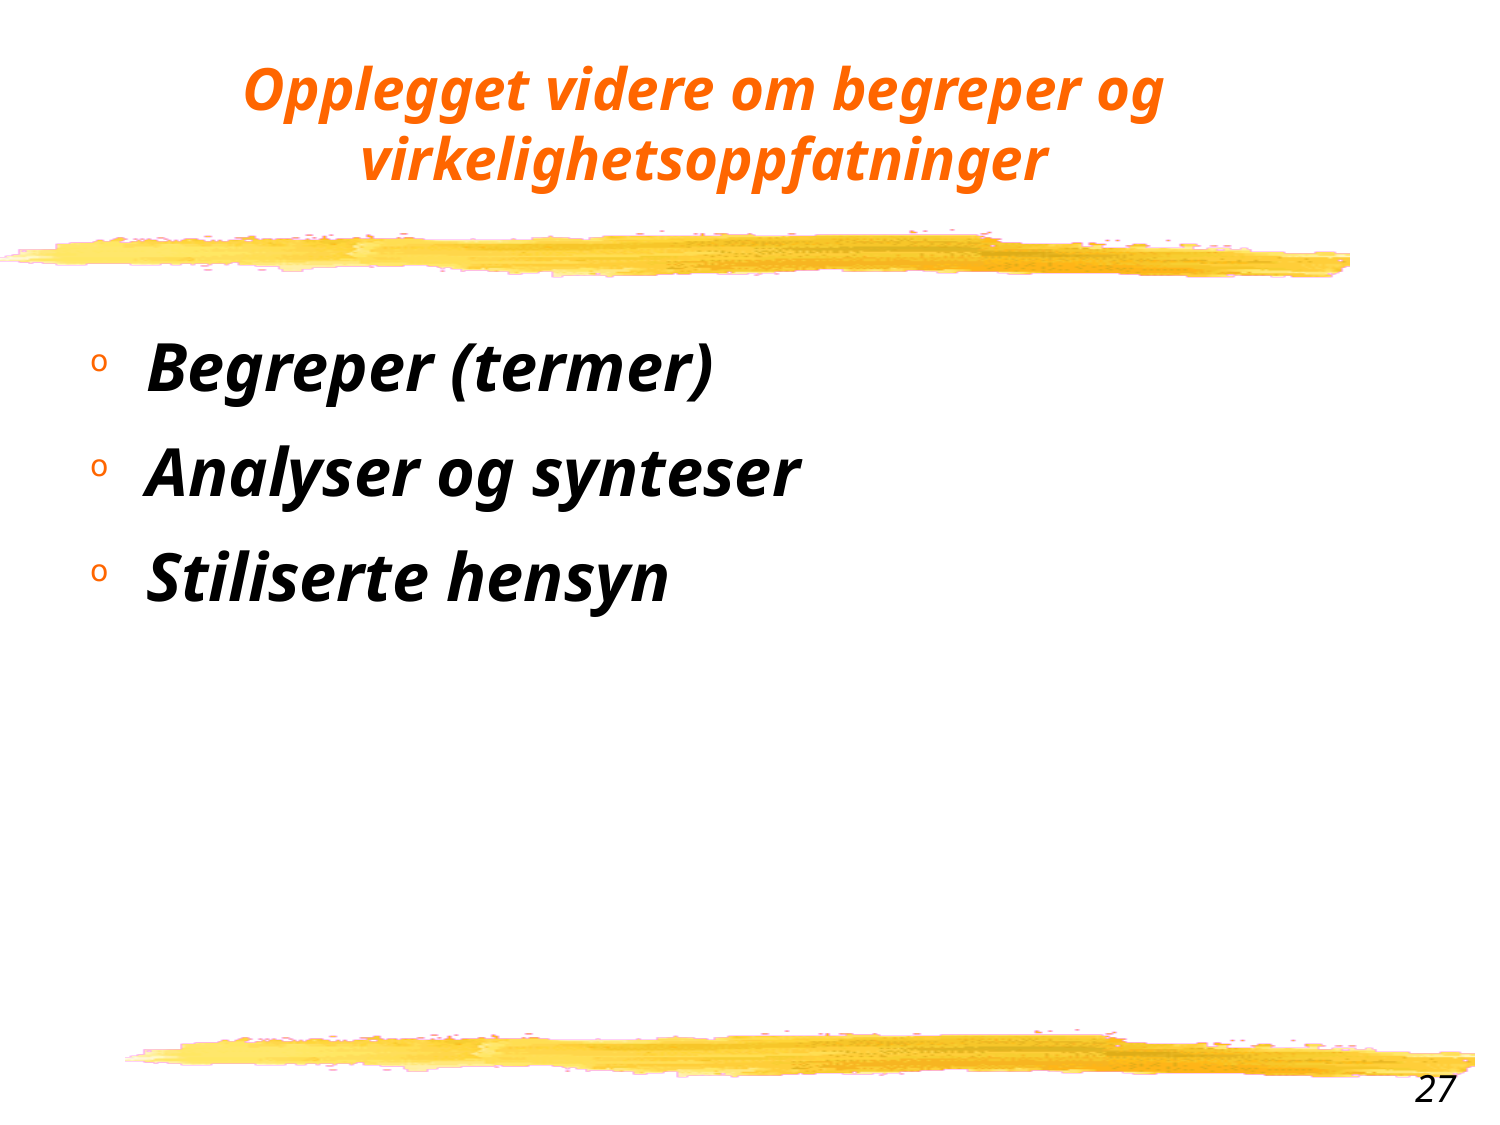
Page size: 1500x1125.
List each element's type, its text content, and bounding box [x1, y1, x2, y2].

title Opplegget videre om begreper og virkelighetsoppfatninger [66, 37, 1342, 225]
picture [125, 1024, 1475, 1088]
picture [0, 224, 1350, 288]
slide_number <number> [1400, 1050, 1500, 1125]
list Begreper (termer) Analyser og synteser Stiliserte hensyn [75, 309, 1417, 1000]
